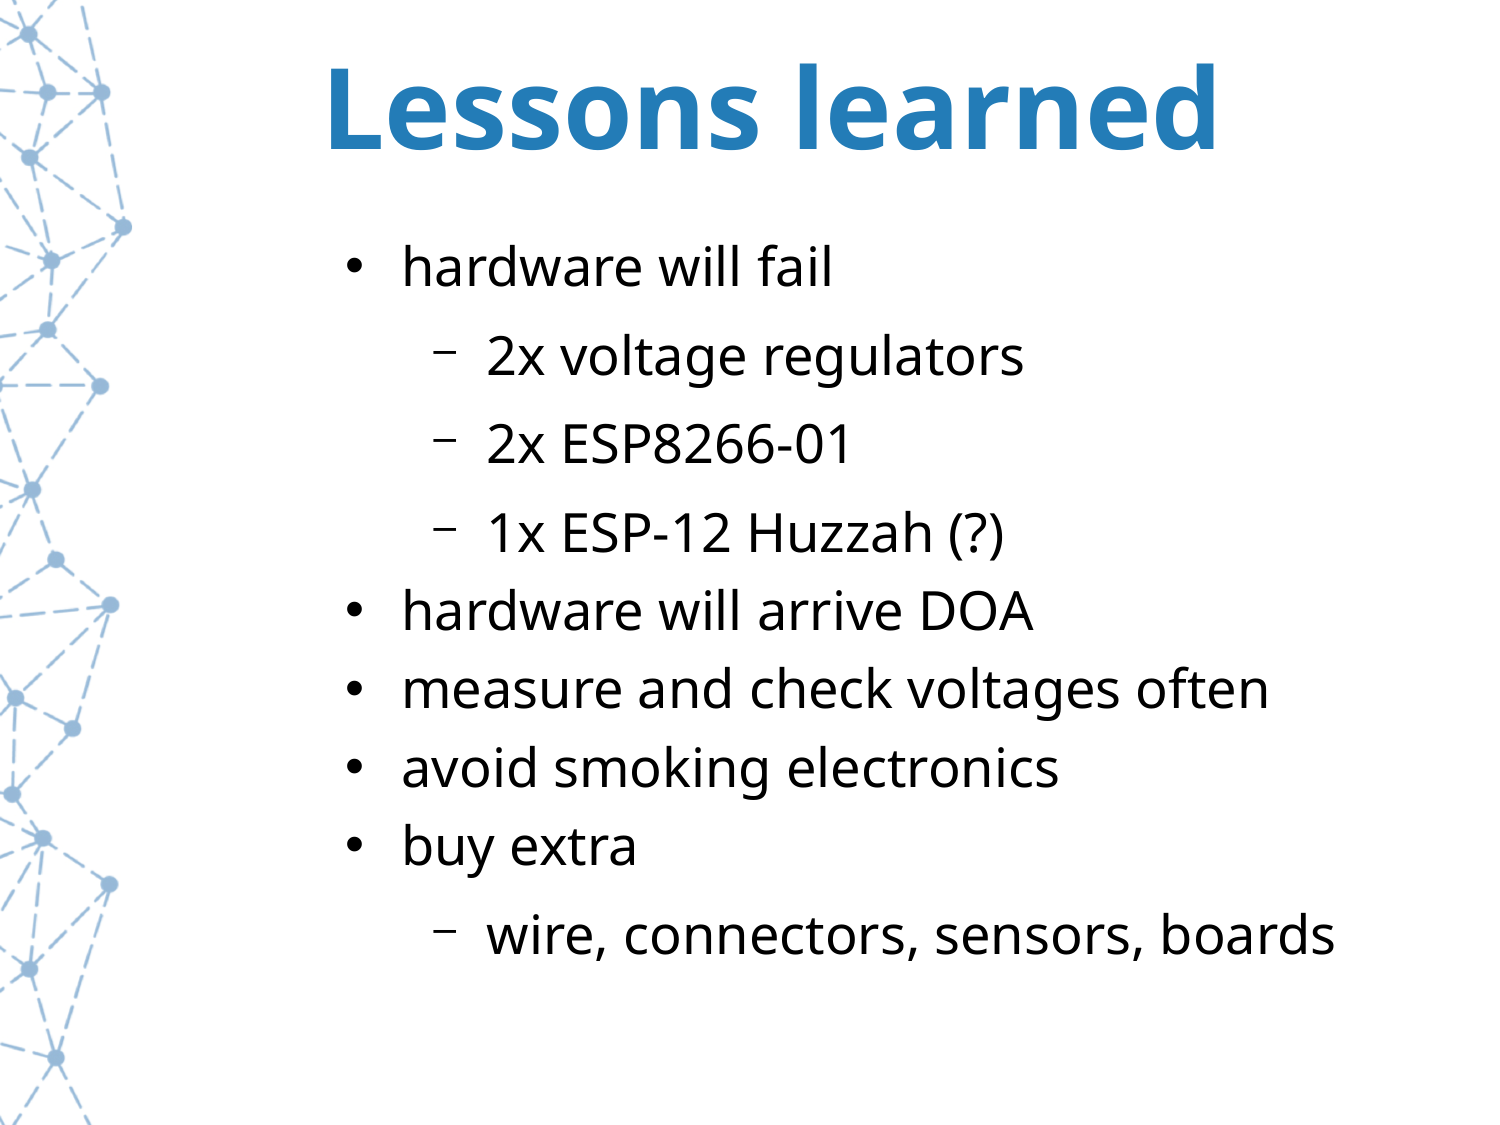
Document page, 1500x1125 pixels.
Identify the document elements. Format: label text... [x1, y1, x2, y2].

list hardware will fail 2x voltage regulators 2x ESP8266-01 1x ESP-12 Huzzah (?) hardware will arrive DOA measure and check voltages often avoid smoking electronics buy extra wire, connectors, sensors, boards [330, 224, 1411, 901]
picture [0, 0, 133, 1125]
title Lessons learned [165, 29, 1381, 196]
